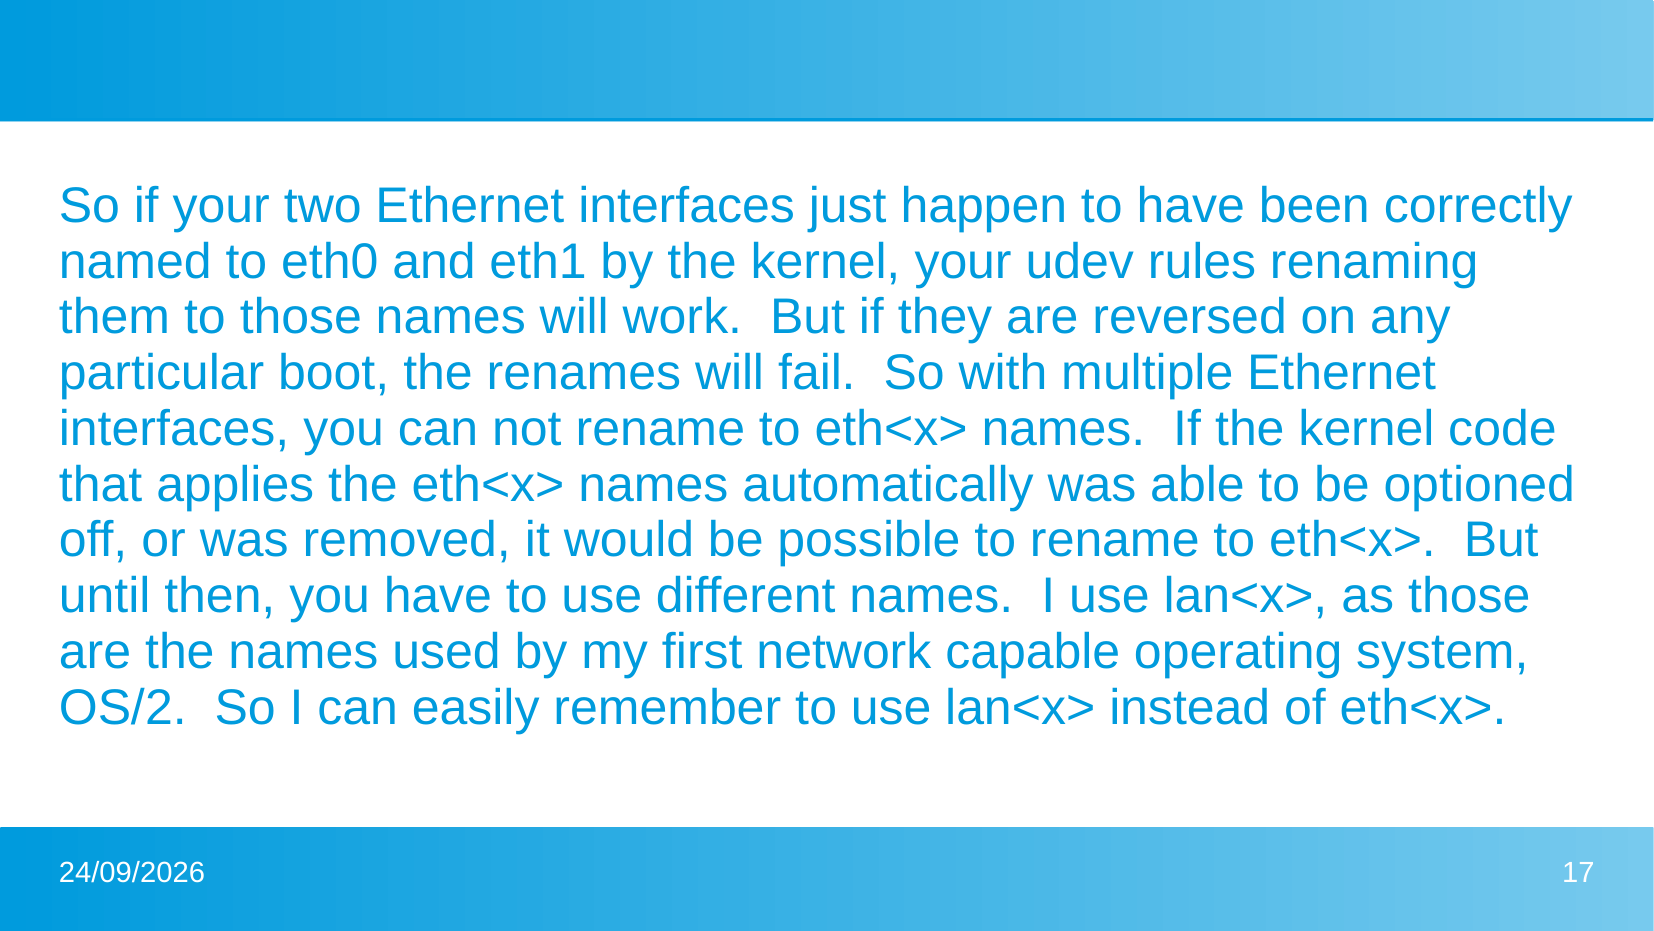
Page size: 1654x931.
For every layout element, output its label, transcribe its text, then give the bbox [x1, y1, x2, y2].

list So if your two Ethernet interfaces just happen to have been correctly named to eth0 and eth1 by the kernel, your udev rules renaming them to those names will work. But if they are reversed on any particular boot, the renames will fail. So with multiple Ethernet interfaces, you can not rename to eth<x> names. If the kernel code that applies the eth<x> names automatically was able to be optioned off, or was removed, it would be possible to rename to eth<x>. But until then, you have to use different names. I use lan<x>, as those are the names used by my first network capable operating system, OS/2. So I can easily remember to use lan<x> instead of eth<x>. [59, 177, 1595, 768]
